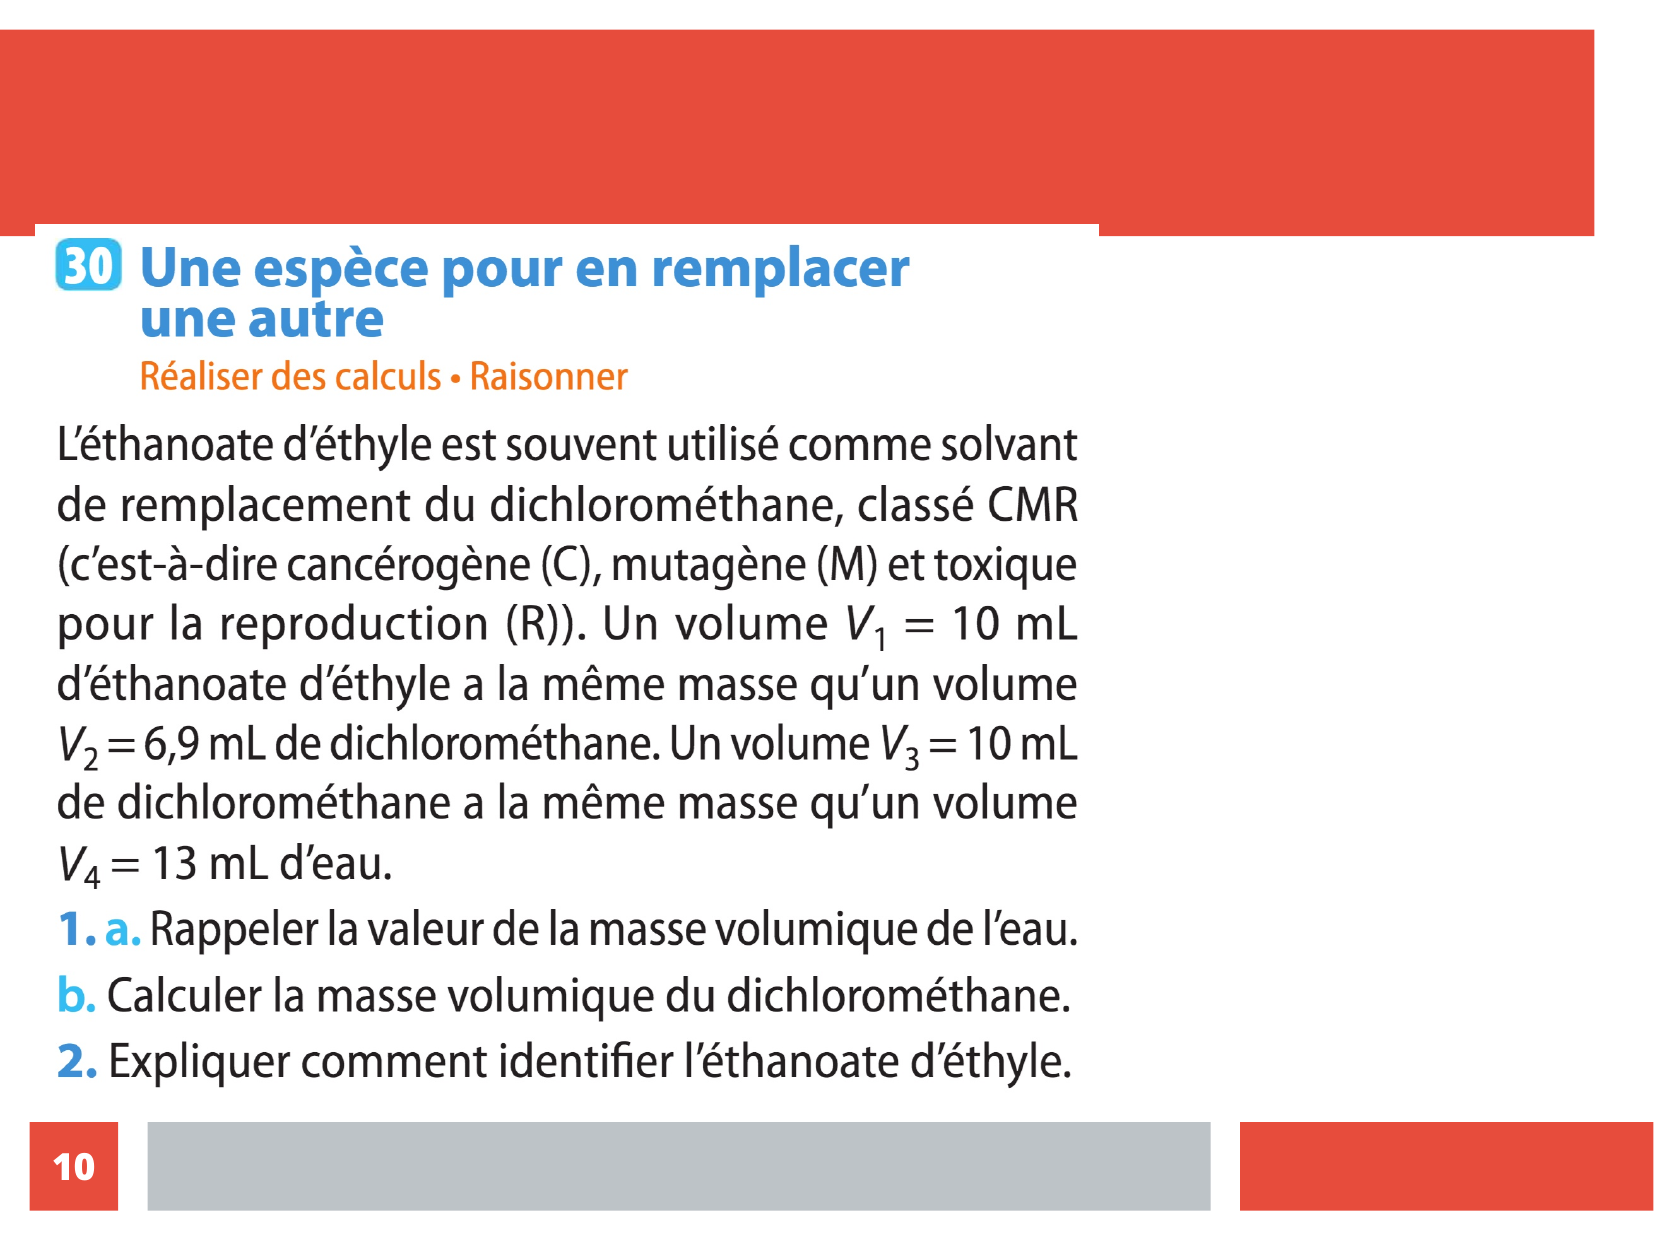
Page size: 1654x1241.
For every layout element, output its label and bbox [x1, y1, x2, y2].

picture [35, 224, 1099, 1106]
